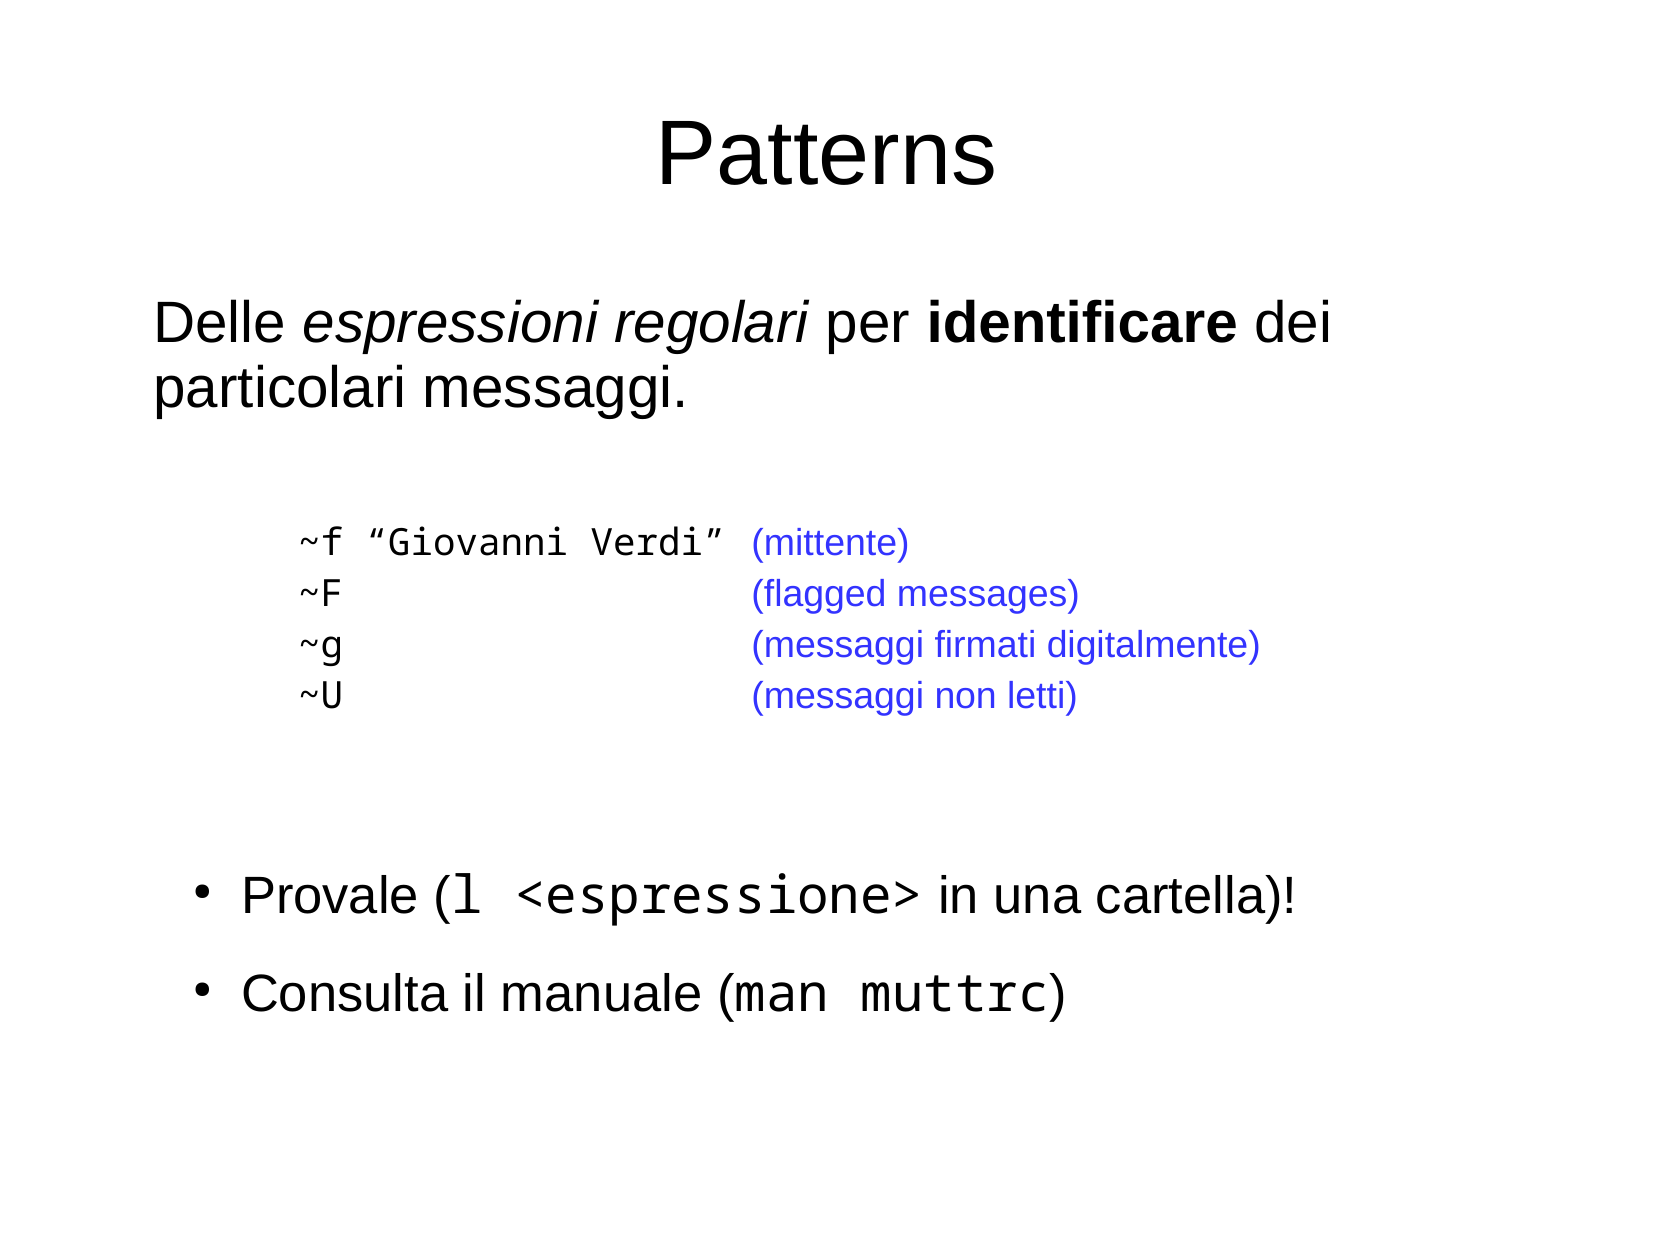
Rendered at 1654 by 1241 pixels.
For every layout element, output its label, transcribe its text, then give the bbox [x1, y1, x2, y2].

list Provale (l <espressione> in una cartella)! Consulta il manuale (man muttrc) [177, 857, 1300, 1040]
list Delle espressioni regolari per identificare dei particolari messaggi. [82, 290, 1571, 473]
title Patterns [82, 49, 1571, 257]
text_box ~f “Giovanni Verdi” (mittente) ~F (flagged messages) ~g (messaggi firmati digitalmente) ~U (messaggi non letti) [248, 507, 1418, 704]
